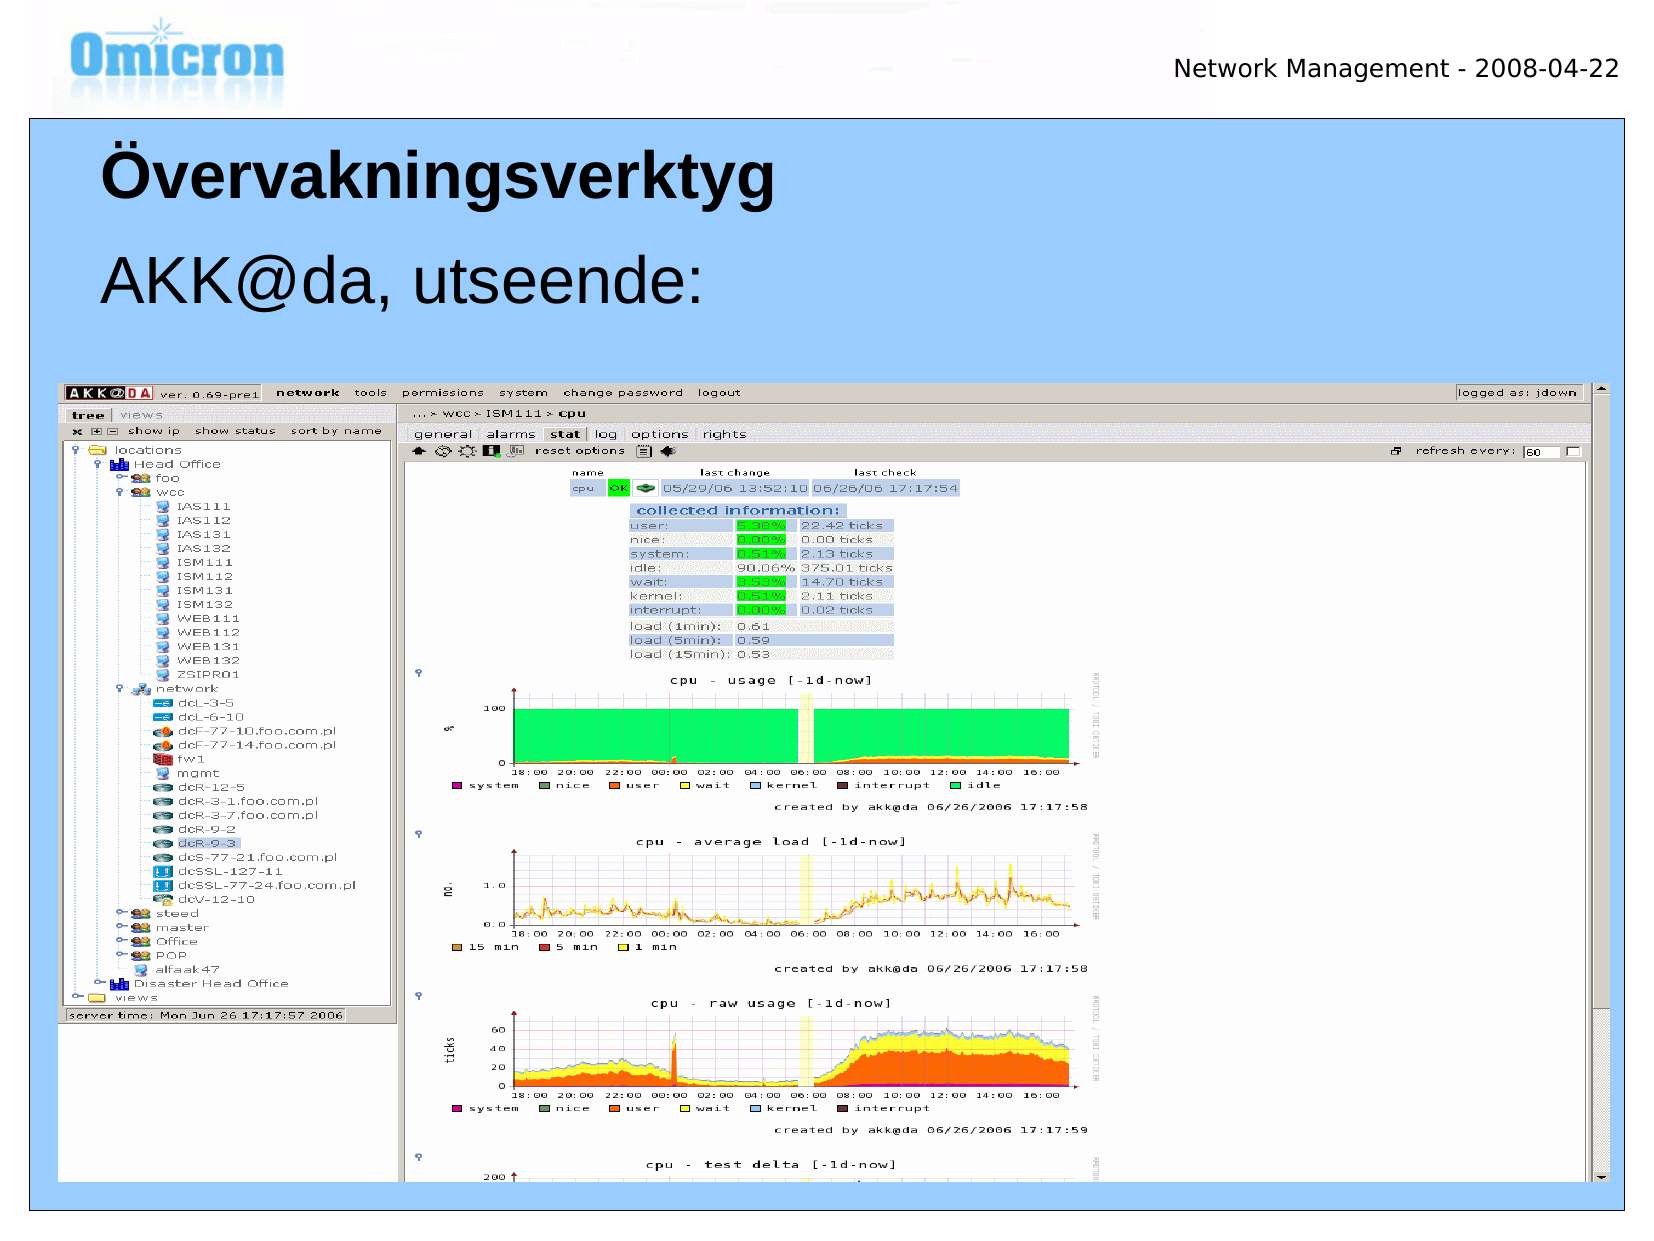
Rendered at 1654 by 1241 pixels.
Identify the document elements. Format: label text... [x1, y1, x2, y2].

text_box Network Management - 2008-04-22 [1158, 46, 1636, 91]
text_box [29, 118, 1625, 1211]
picture [58, 383, 1610, 1182]
picture [29, 0, 1211, 118]
list Övervakningsverktyg AKK@da, utseende: [82, 138, 1571, 383]
